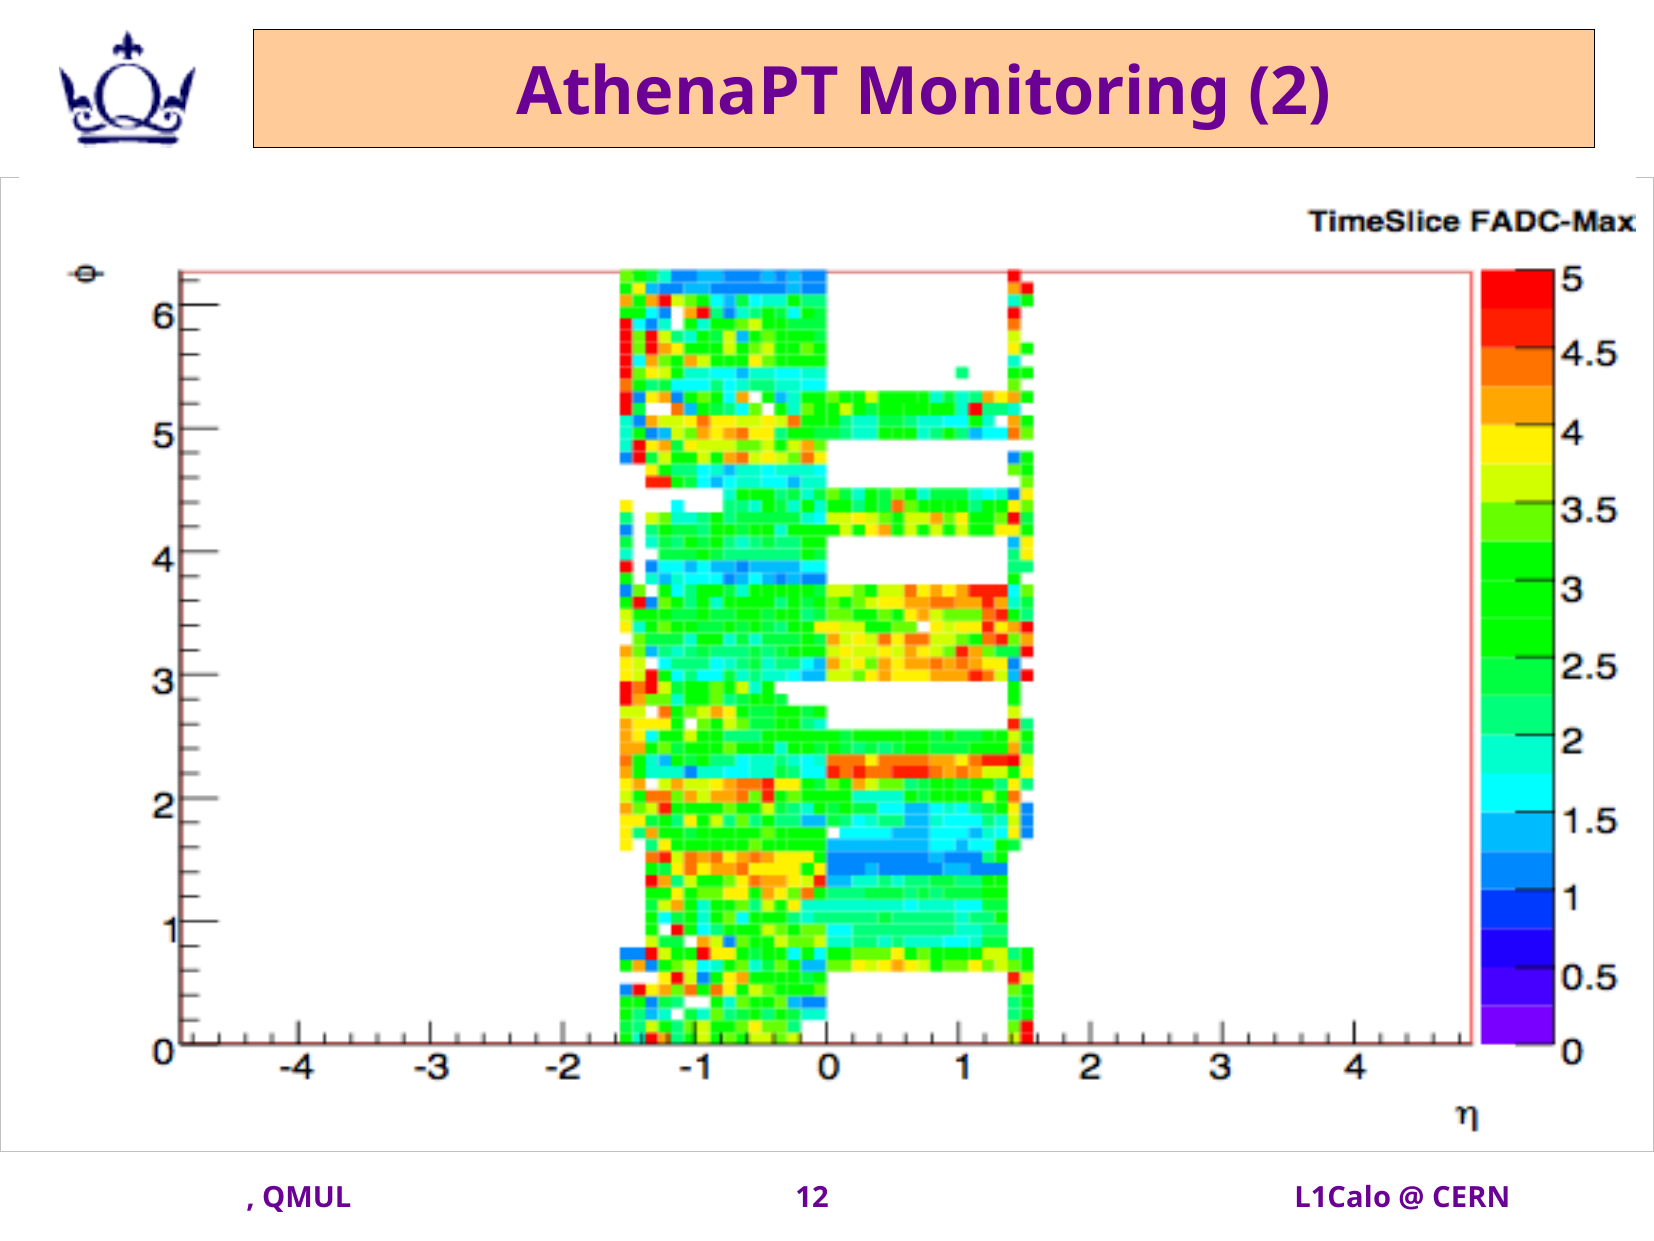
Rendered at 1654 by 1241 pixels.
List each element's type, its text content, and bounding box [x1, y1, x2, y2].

title AthenaPT Monitoring (2) [253, 29, 1595, 148]
picture [59, 29, 200, 148]
picture [19, 175, 1636, 1142]
